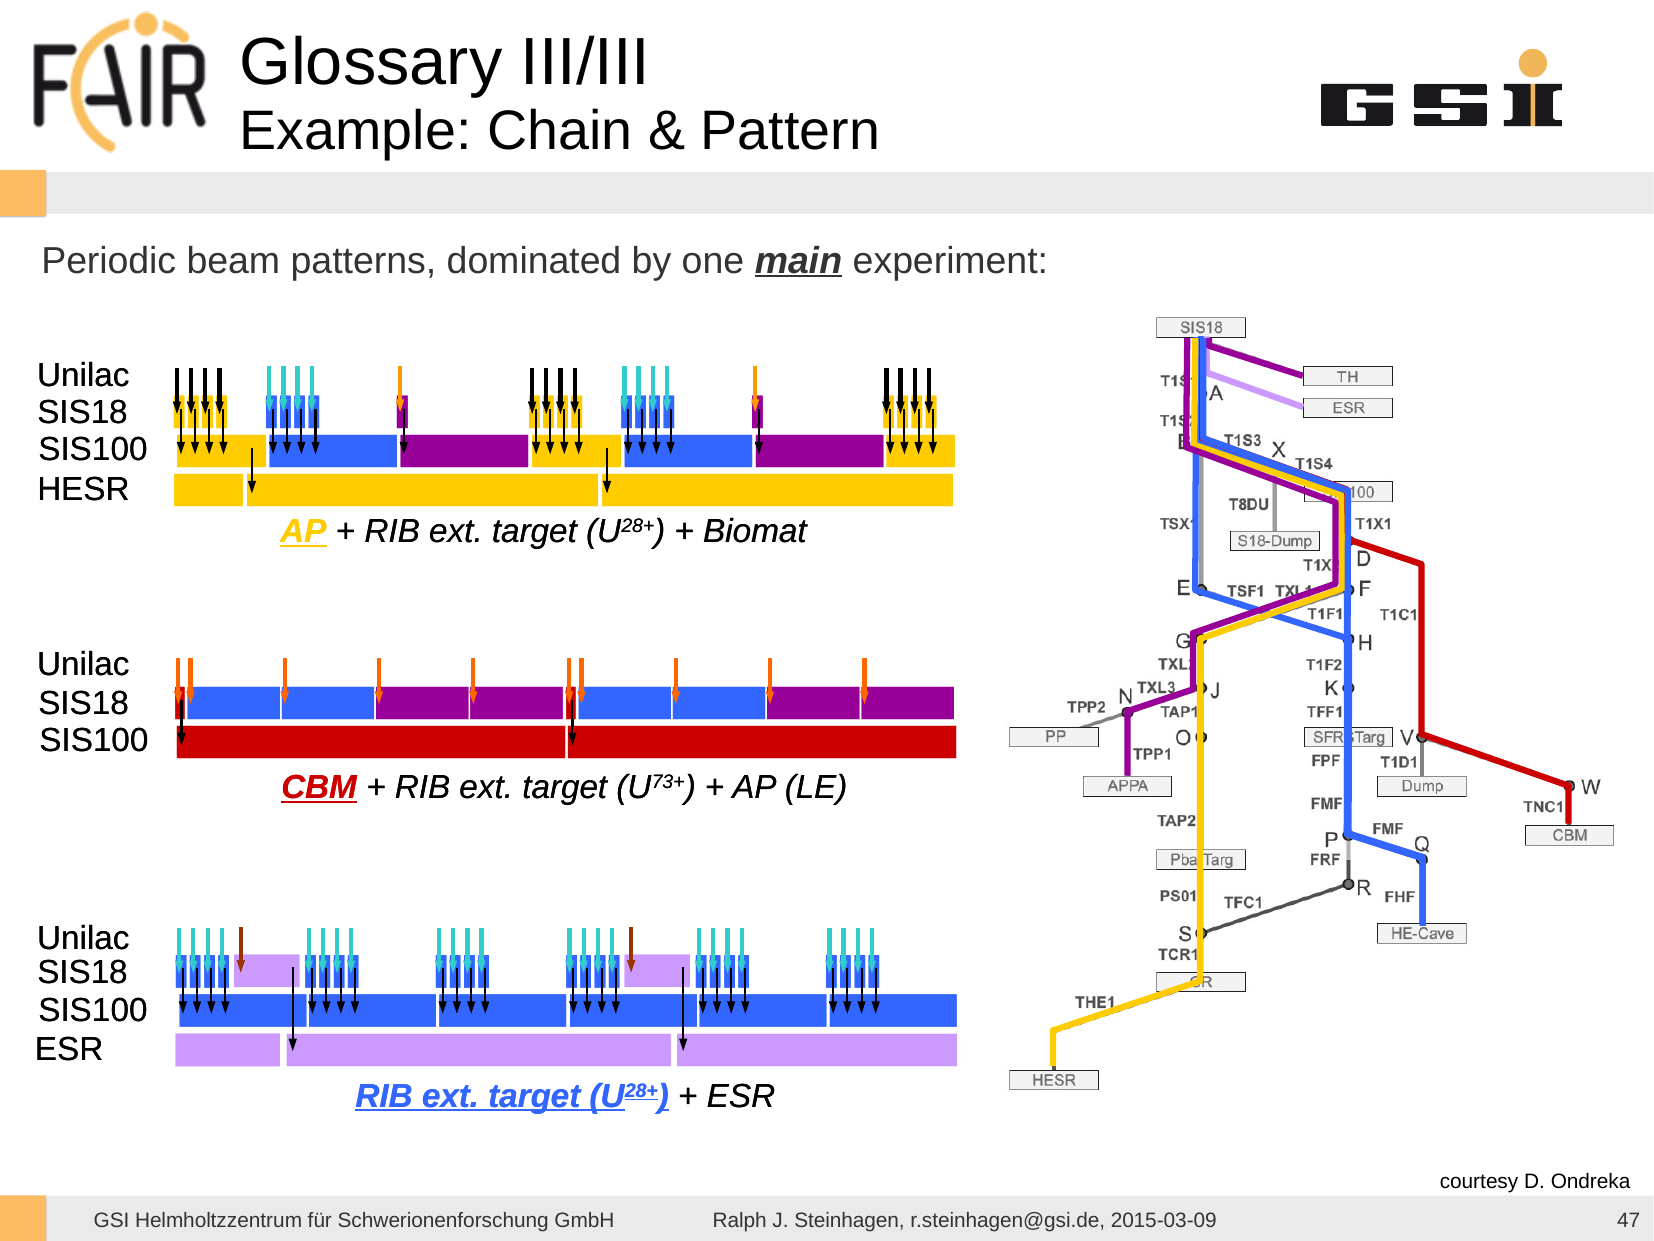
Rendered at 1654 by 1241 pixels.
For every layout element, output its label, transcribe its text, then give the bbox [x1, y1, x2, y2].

text_box [846, 955, 851, 988]
text_box [571, 395, 583, 429]
text_box [187, 395, 199, 429]
text_box [883, 407, 889, 429]
text_box [580, 966, 586, 988]
text_box SIS18 [38, 683, 130, 722]
text_box [532, 434, 621, 468]
text_box Unilac [37, 642, 131, 683]
text_box CBM + RIB ext. target (U73+) + AP (LE) [266, 765, 863, 806]
text_box [578, 686, 671, 720]
text_box [570, 994, 682, 1027]
text_box [557, 407, 563, 429]
text_box [649, 395, 660, 429]
text_box [571, 686, 576, 720]
text_box [752, 395, 763, 429]
text_box SIS100 [38, 427, 148, 468]
text_box [347, 955, 359, 988]
text_box [308, 395, 320, 429]
text_box courtesy D. Ondreka [1439, 1169, 1631, 1193]
text_box [566, 966, 572, 988]
text_box [826, 967, 832, 988]
text_box [177, 434, 266, 468]
text_box [224, 955, 229, 988]
text_box [396, 395, 408, 429]
text_box [179, 994, 292, 1027]
text_box [435, 955, 447, 988]
text_box [202, 408, 208, 429]
text_box SIS100 [38, 987, 148, 1028]
text_box [699, 994, 827, 1027]
text_box [738, 966, 744, 988]
text_box [672, 686, 766, 720]
text_box SIS18 [37, 957, 129, 991]
text_box [319, 966, 325, 988]
text_box Unilac [37, 353, 131, 394]
text_box [897, 407, 903, 429]
text_box [439, 994, 567, 1027]
text_box HESR [37, 466, 130, 507]
text_box [195, 955, 201, 988]
picture [33, 10, 207, 155]
text_box [572, 955, 577, 988]
text_box [175, 698, 180, 720]
text_box [216, 407, 222, 429]
picture [1319, 46, 1564, 129]
text_box RIB ext. target (U28+) + ESR [340, 1073, 791, 1114]
text_box [709, 955, 721, 988]
text_box [180, 686, 185, 720]
text_box [832, 955, 837, 988]
text_box [677, 1033, 957, 1067]
text_box [567, 725, 957, 759]
text_box [175, 955, 187, 988]
text_box [755, 434, 884, 468]
text_box [218, 966, 224, 988]
text_box [602, 473, 953, 507]
text_box [311, 955, 316, 988]
text_box [861, 686, 954, 720]
text_box [189, 964, 196, 988]
text_box [730, 955, 735, 988]
text_box [333, 955, 345, 988]
text_box [210, 955, 215, 988]
text_box [173, 395, 185, 429]
text_box [484, 955, 489, 988]
picture [971, 313, 1622, 1096]
text_box [868, 955, 880, 988]
text_box [204, 966, 210, 988]
text_box [470, 686, 563, 720]
text_box [176, 725, 566, 759]
text_box SIS100 [39, 718, 149, 759]
text_box [925, 395, 937, 429]
text_box [854, 955, 866, 988]
text_box [187, 686, 280, 720]
text_box [621, 395, 632, 429]
text_box [695, 955, 707, 988]
text_box [325, 955, 331, 988]
text_box [724, 966, 730, 988]
text_box [529, 395, 540, 429]
text_box [234, 954, 300, 988]
text_box [266, 395, 277, 429]
text_box [464, 967, 470, 988]
text_box [470, 955, 475, 988]
text_box [294, 994, 307, 1027]
text_box [207, 395, 213, 429]
text_box [889, 395, 894, 429]
text_box [280, 395, 291, 429]
text_box Periodic beam patterns, dominated by one main experiment: [26, 228, 1635, 302]
text_box Unilac [37, 916, 131, 957]
text_box [911, 395, 923, 429]
text_box [767, 686, 860, 720]
text_box [744, 955, 749, 988]
text_box [175, 1033, 280, 1067]
text_box [222, 395, 227, 429]
text_box [294, 395, 305, 429]
text_box [840, 966, 846, 988]
text_box [269, 434, 397, 468]
text_box [624, 434, 753, 468]
title Glossary III/III Example: Chain & Pattern [239, 23, 1223, 162]
text_box [281, 686, 375, 720]
text_box [829, 994, 957, 1027]
text_box [478, 966, 484, 988]
text_box [624, 954, 690, 988]
text_box [563, 395, 568, 429]
text_box [903, 395, 908, 429]
text_box [309, 994, 436, 1027]
text_box [886, 434, 955, 468]
text_box [449, 955, 461, 988]
text_box [174, 473, 243, 507]
text_box [566, 698, 571, 720]
text_box [586, 955, 591, 988]
text_box [594, 955, 606, 988]
text_box [376, 686, 469, 720]
text_box [635, 395, 646, 429]
text_box ESR [34, 1027, 104, 1068]
text_box SIS18 [37, 394, 129, 430]
text_box [400, 434, 529, 468]
text_box [543, 395, 554, 429]
text_box [608, 955, 620, 988]
text_box [684, 994, 697, 1027]
text_box AP + RIB ext. target (U28+) + Biomat [265, 509, 822, 550]
text_box [247, 473, 598, 507]
text_box [286, 1033, 671, 1067]
text_box [305, 966, 311, 988]
text_box [663, 395, 675, 429]
